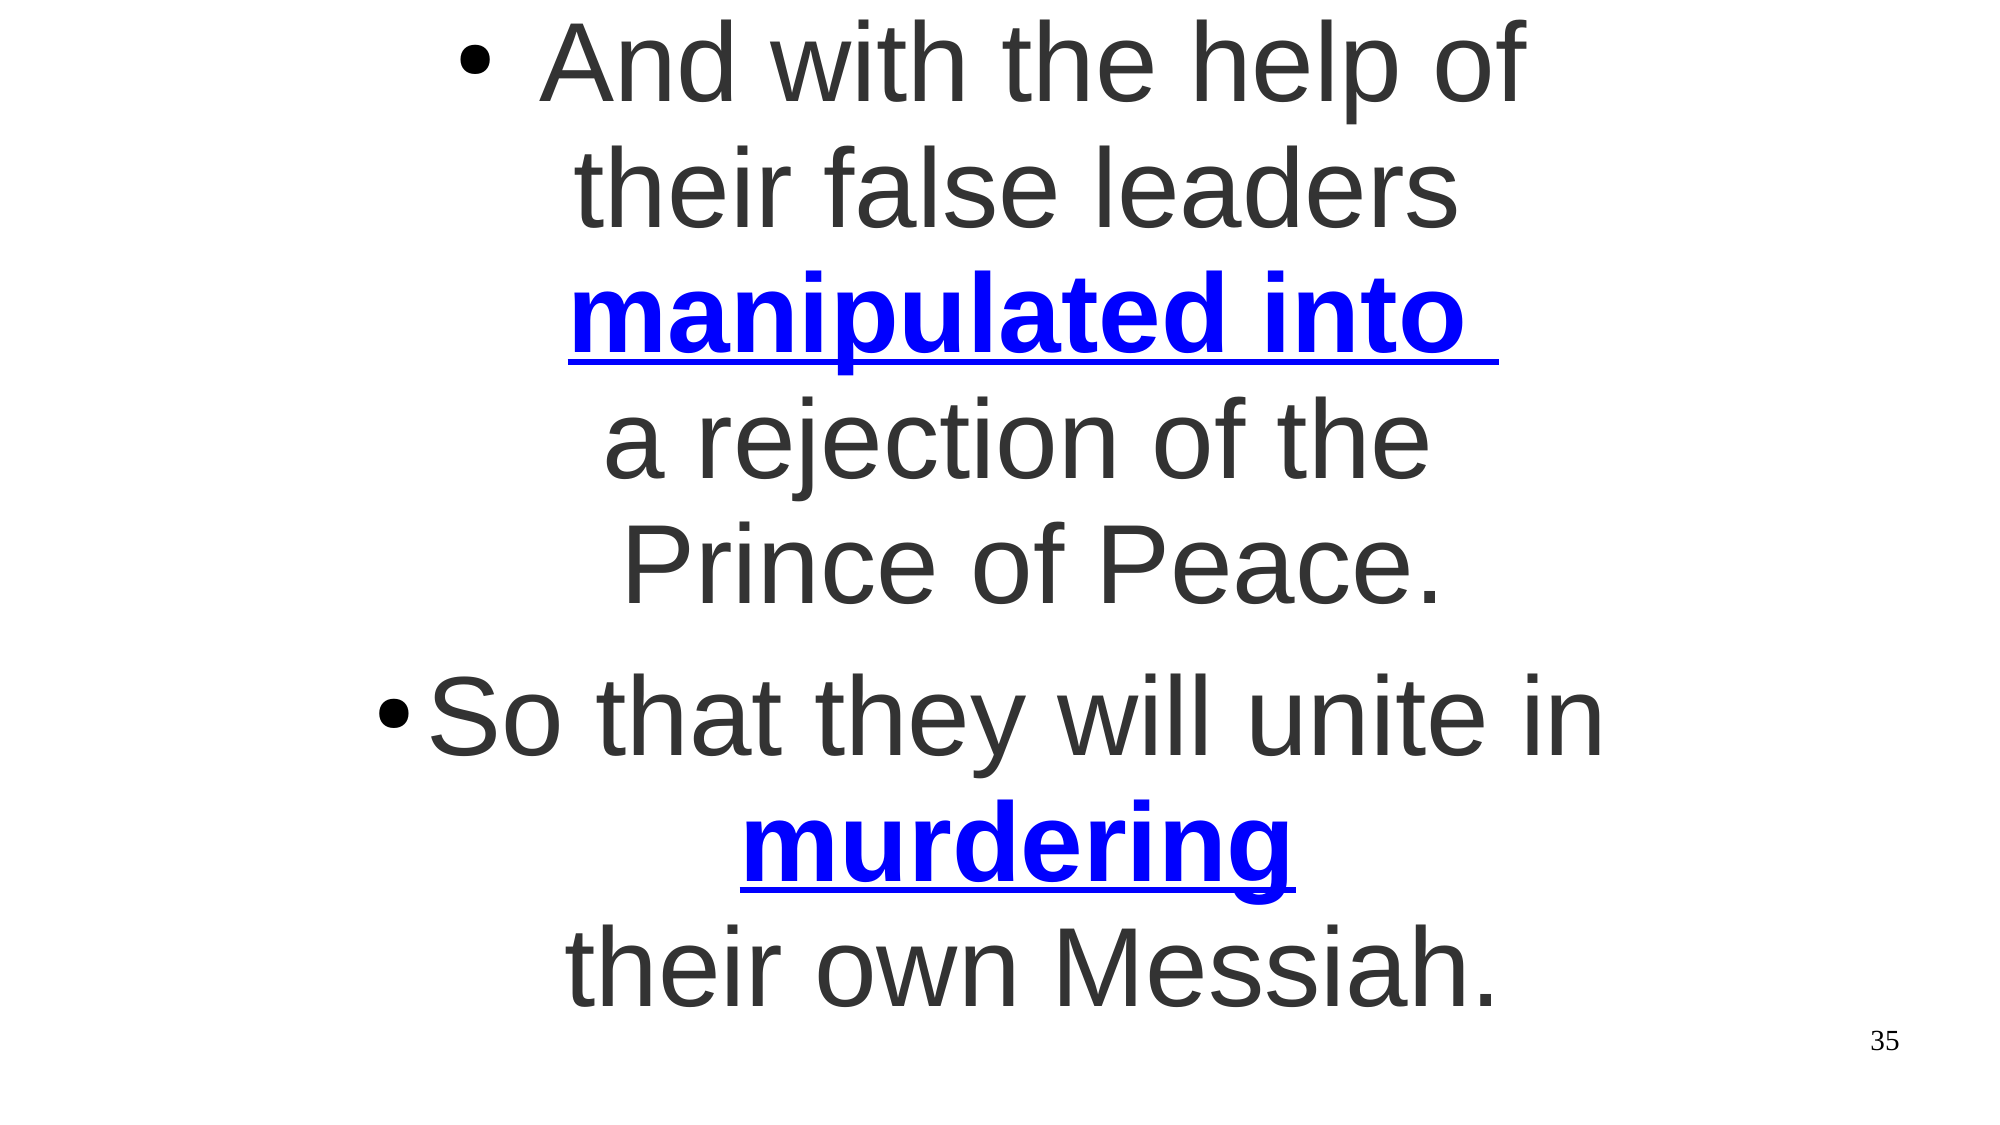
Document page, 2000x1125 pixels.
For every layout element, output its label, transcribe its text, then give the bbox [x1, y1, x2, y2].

list And with the help of their false leaders manipulated into a rejection of the Prince of Peace. So that they will unite in murdering their own Messiah. [0, 0, 1996, 1123]
